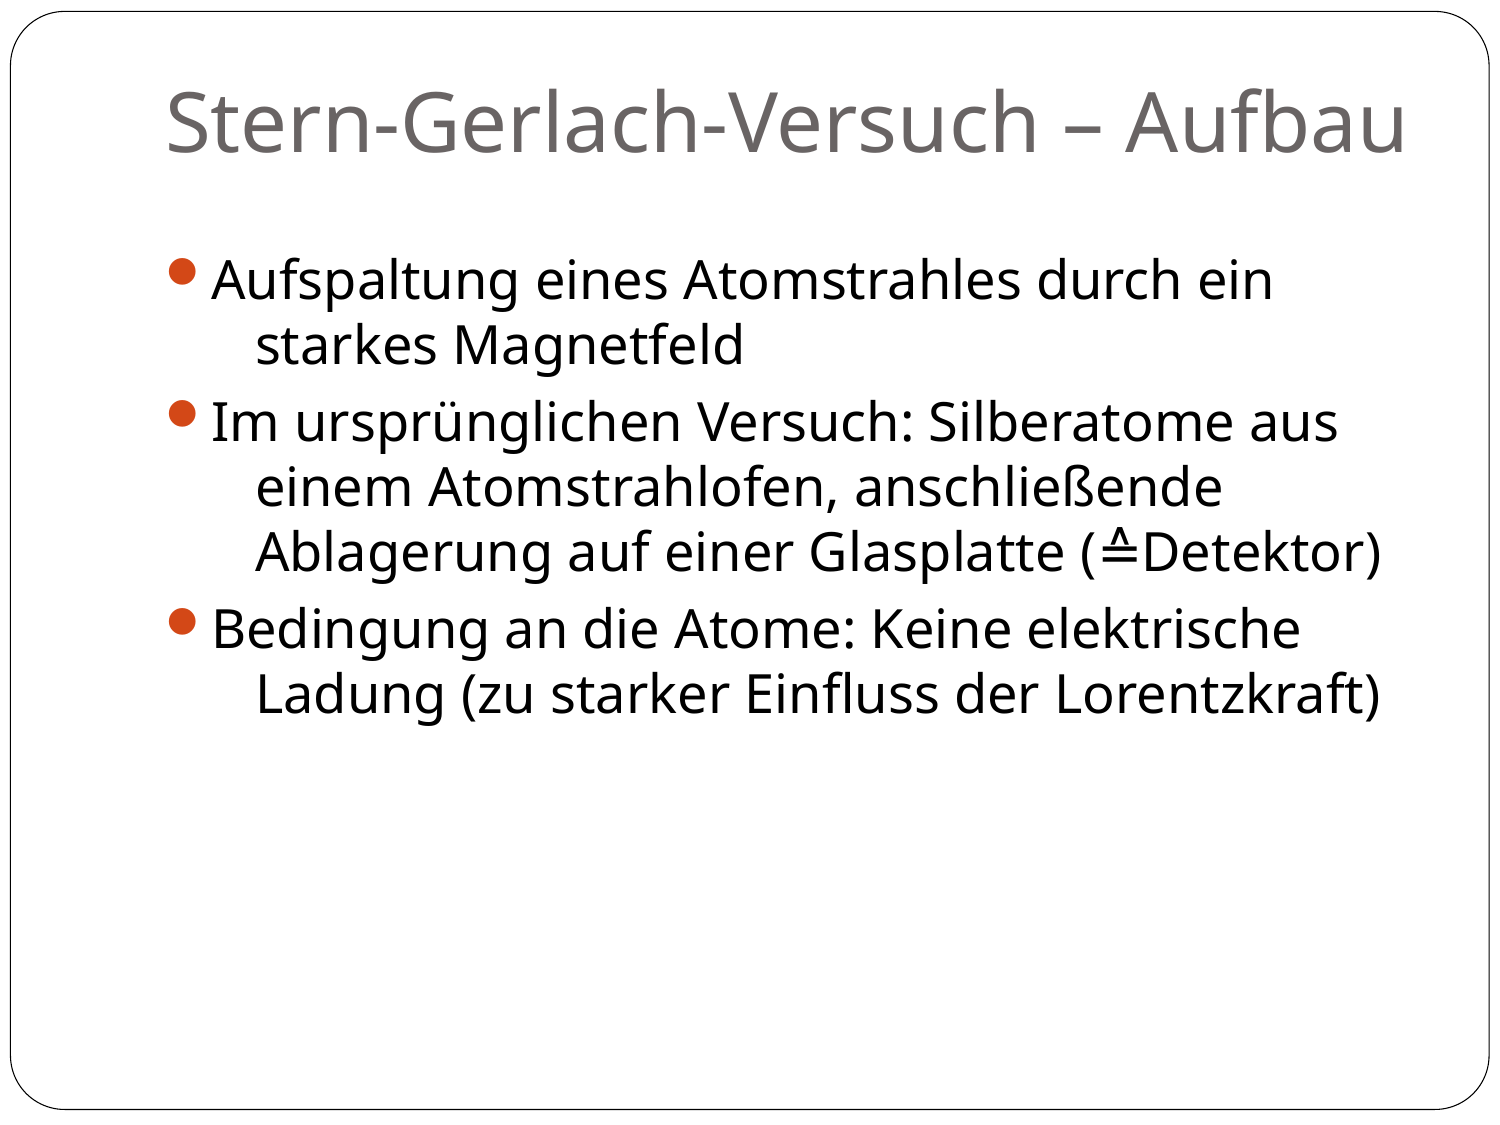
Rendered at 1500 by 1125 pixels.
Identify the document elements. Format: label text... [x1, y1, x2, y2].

list Aufspaltung eines Atomstrahles durch ein starkes Magnetfeld Im ursprünglichen Versuch: Silberatome aus einem Atomstrahlofen, anschließende Ablagerung auf einer Glasplatte (≙Detektor) Bedingung an die Atome: Keine elektrische Ladung (zu starker Einfluss der Lorentzkraft) [150, 237, 1426, 988]
title Stern-Gerlach-Versuch – Aufbau [150, 45, 1426, 185]
